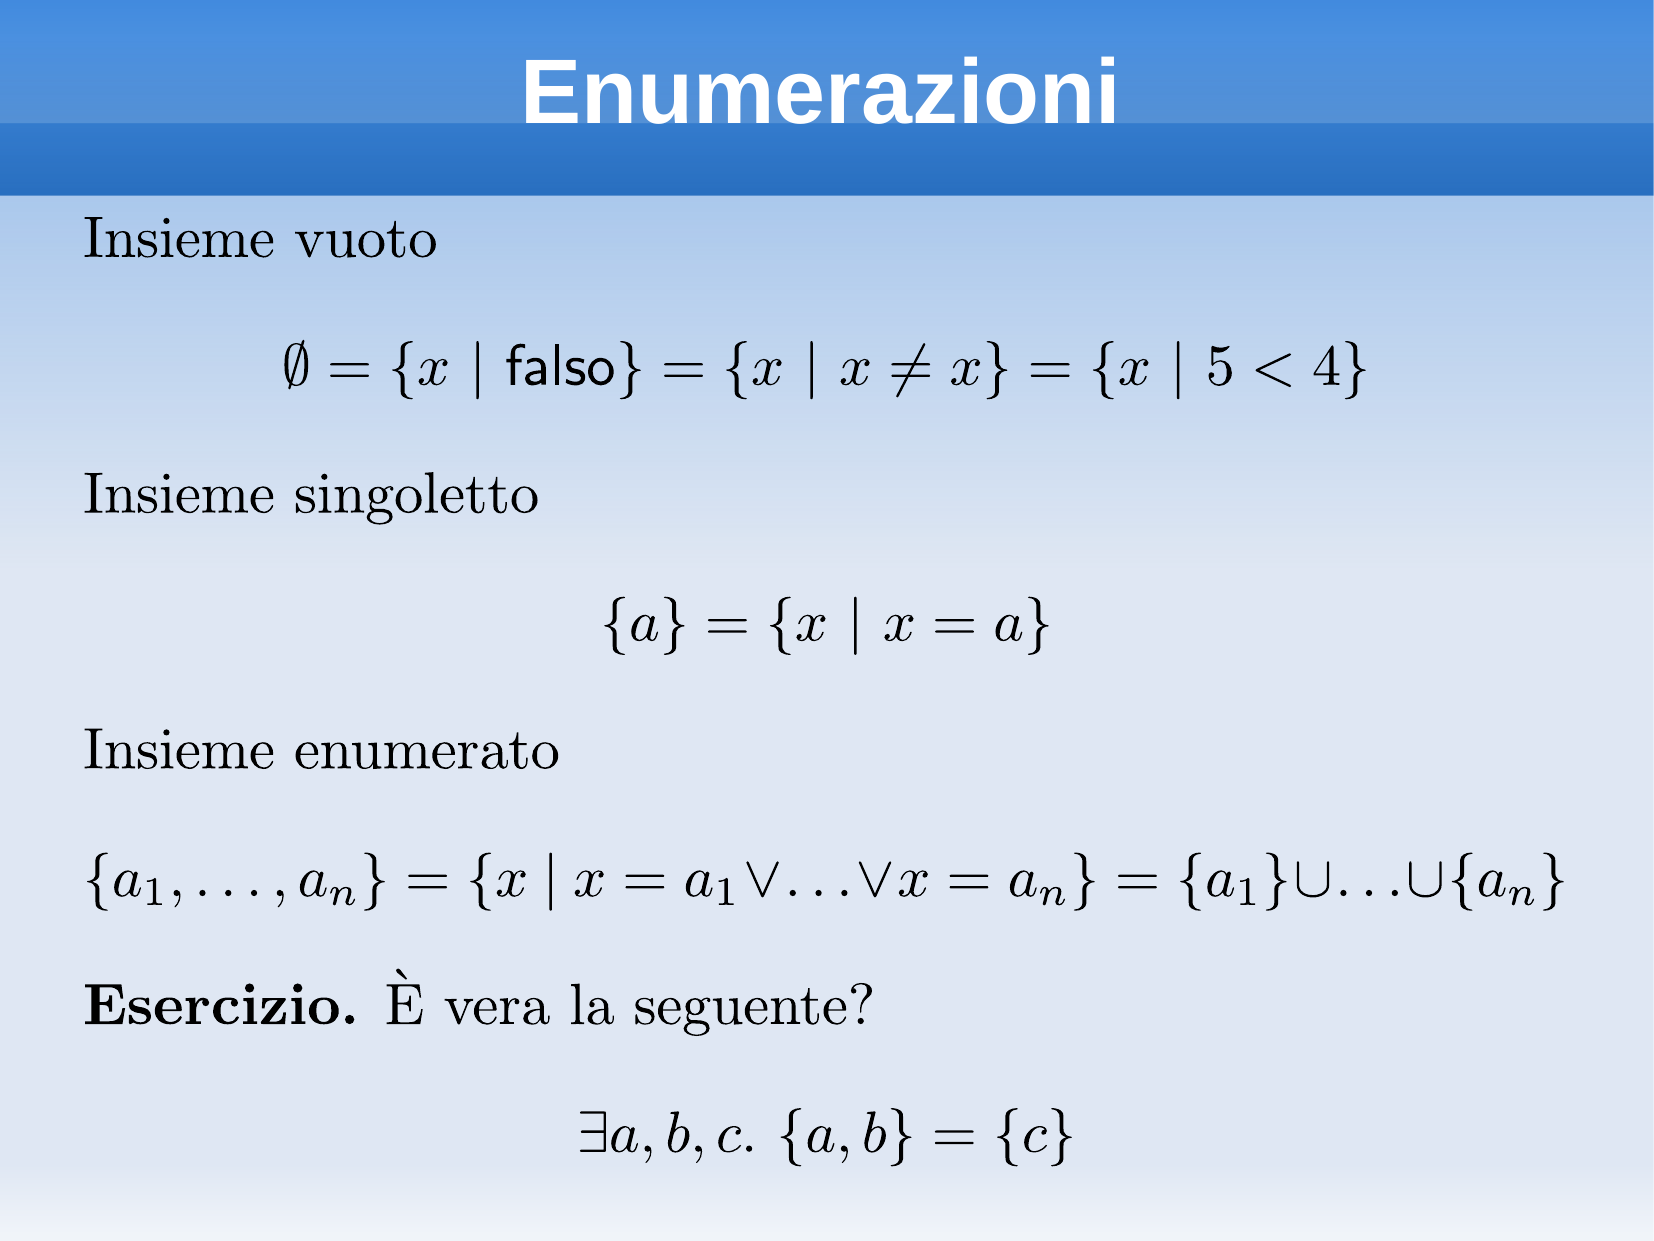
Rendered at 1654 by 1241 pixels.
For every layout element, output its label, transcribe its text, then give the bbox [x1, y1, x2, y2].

title Enumerazioni [76, 0, 1565, 196]
picture [0, 0, 1654, 1241]
text_box [82, 217, 1568, 1167]
